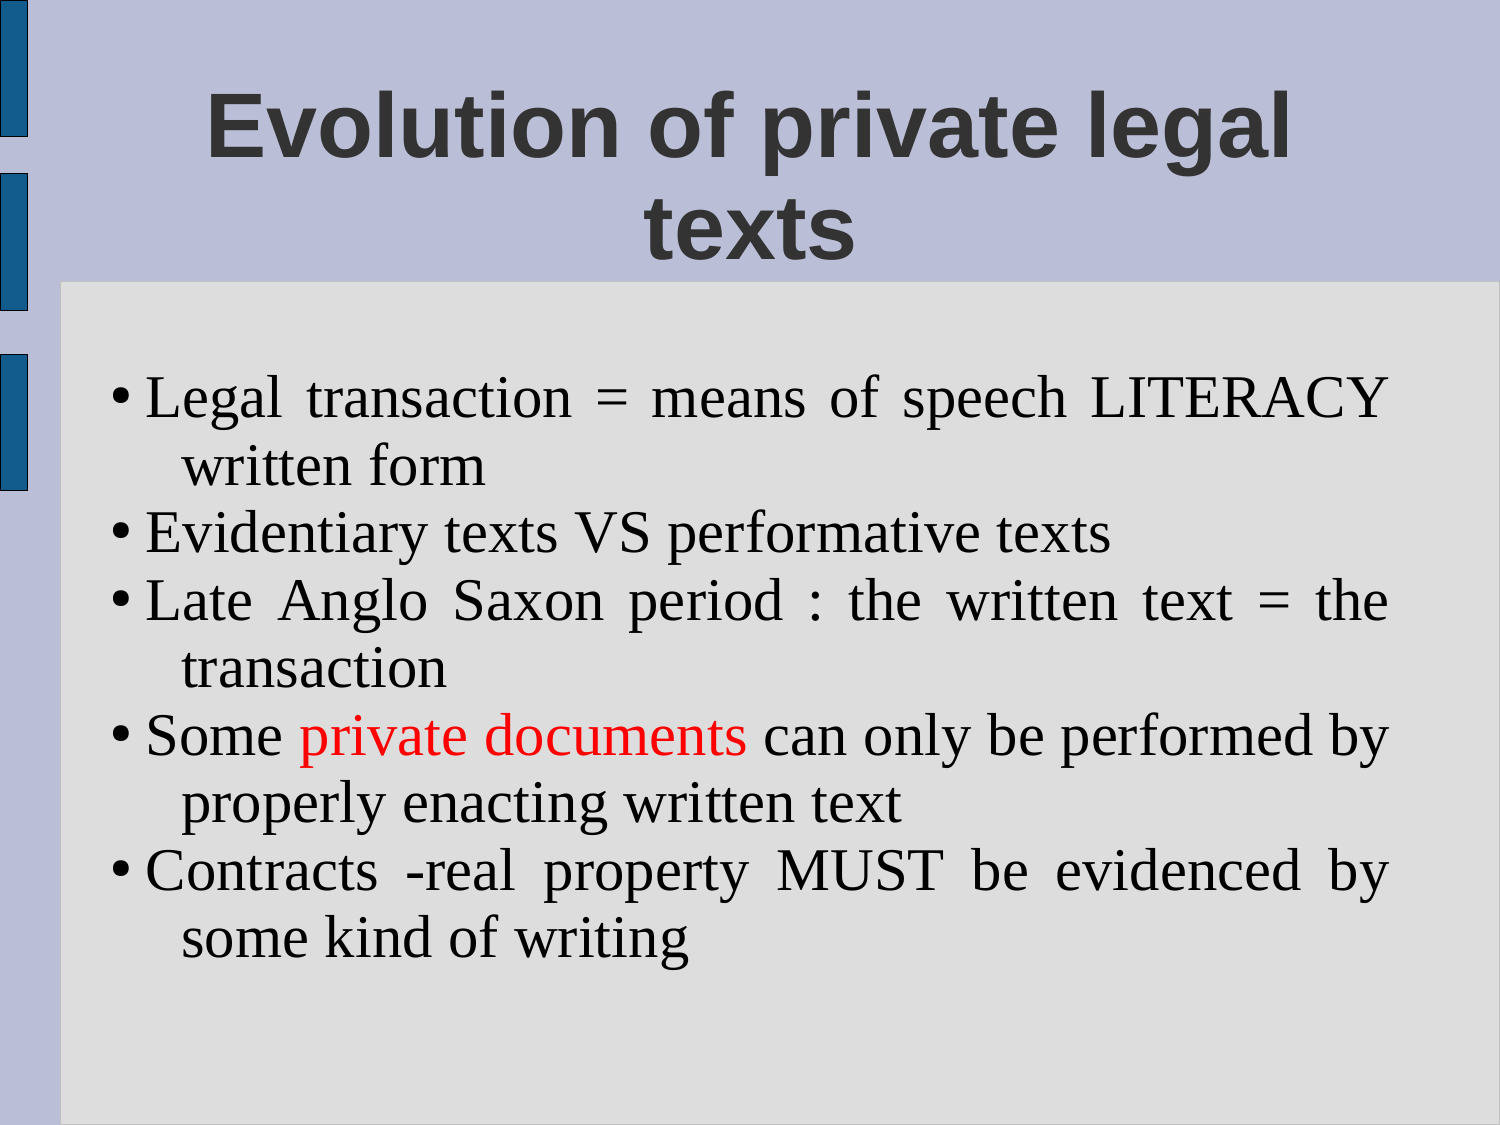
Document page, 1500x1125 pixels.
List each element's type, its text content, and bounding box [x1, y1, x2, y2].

title Evolution of private legal texts [110, 73, 1392, 280]
subtitle Legal transaction = means of speech LITERACY written form Evidentiary texts VS performative texts Late Anglo Saxon period : the written text = the transaction Some private documents can only be performed by properly enacting written text Contracts -real property MUST be evidenced by some kind of writing [110, 312, 1392, 1022]
